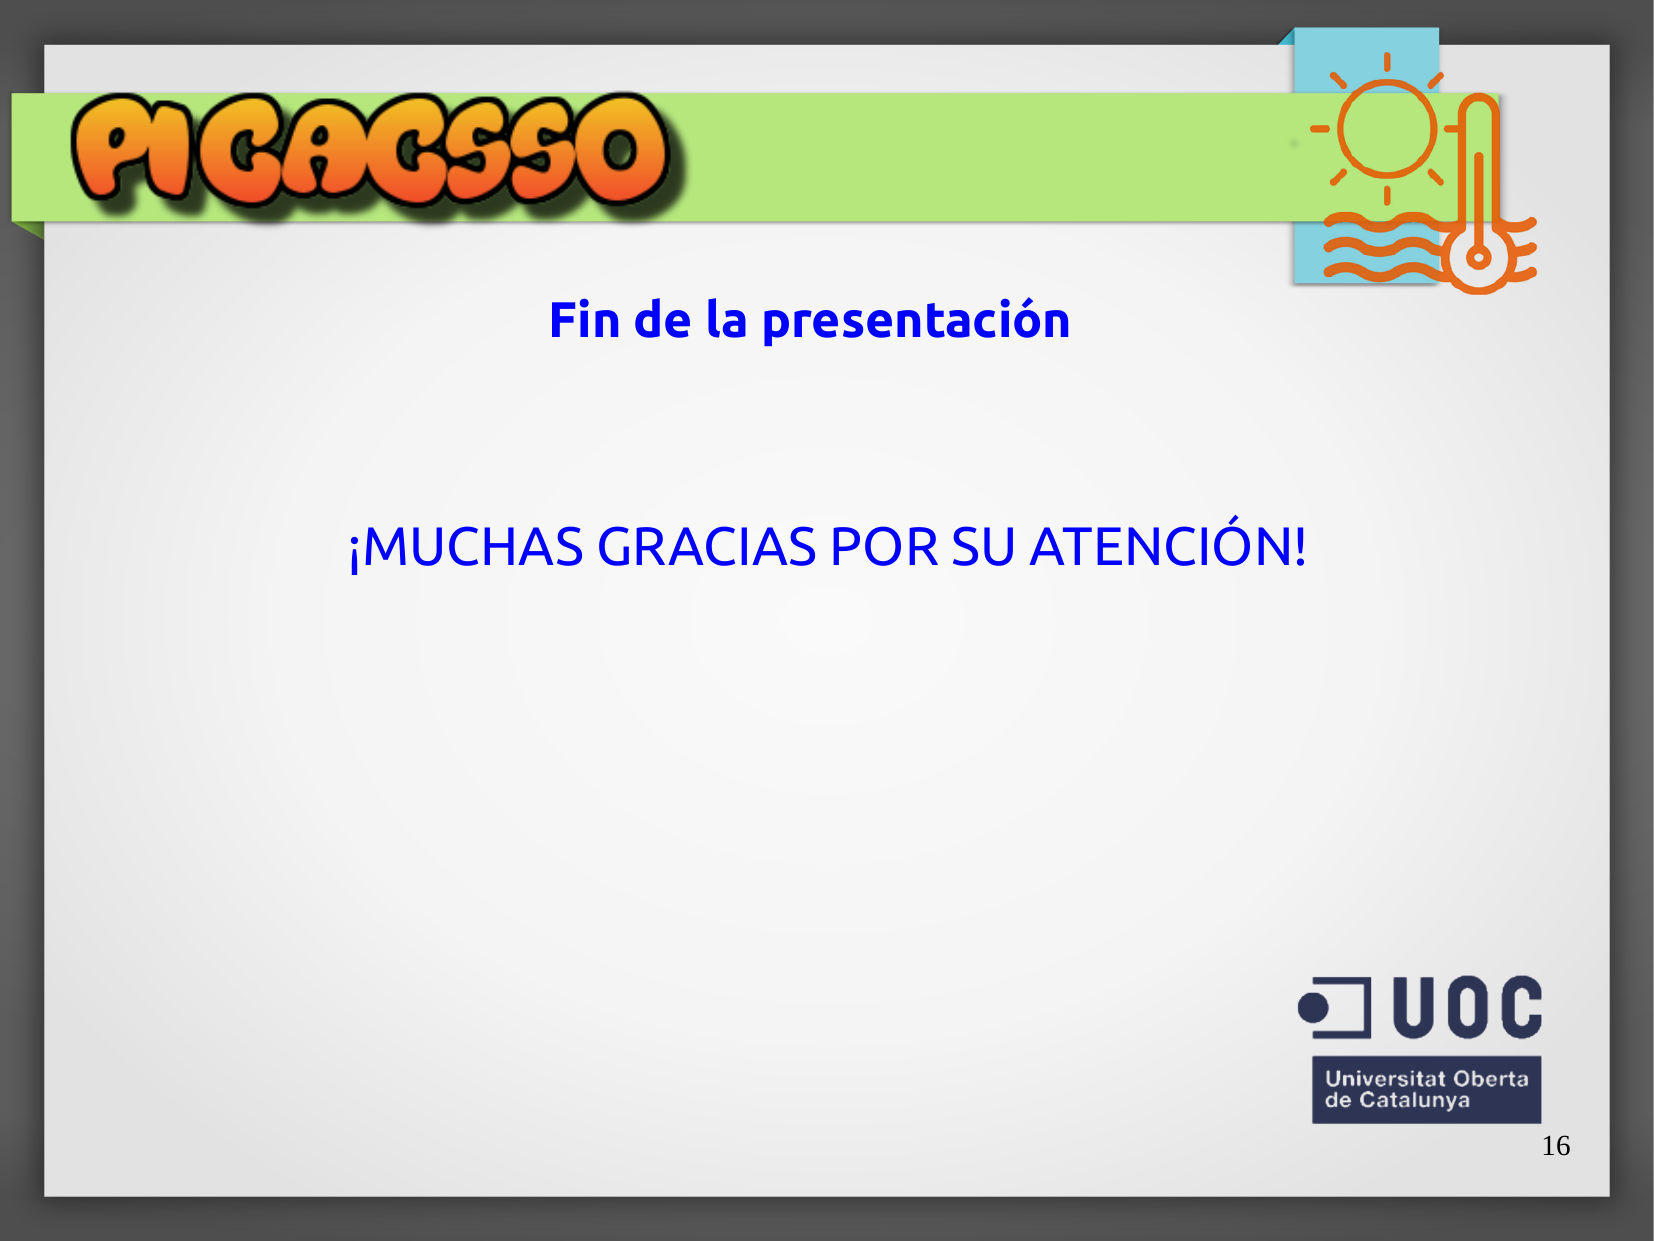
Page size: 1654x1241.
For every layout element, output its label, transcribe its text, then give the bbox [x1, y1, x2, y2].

text_box Fin de la presentación ¡MUCHAS GRACIAS POR SU ATENCIÓN! [121, 283, 1501, 969]
picture [0, 0, 1654, 1241]
